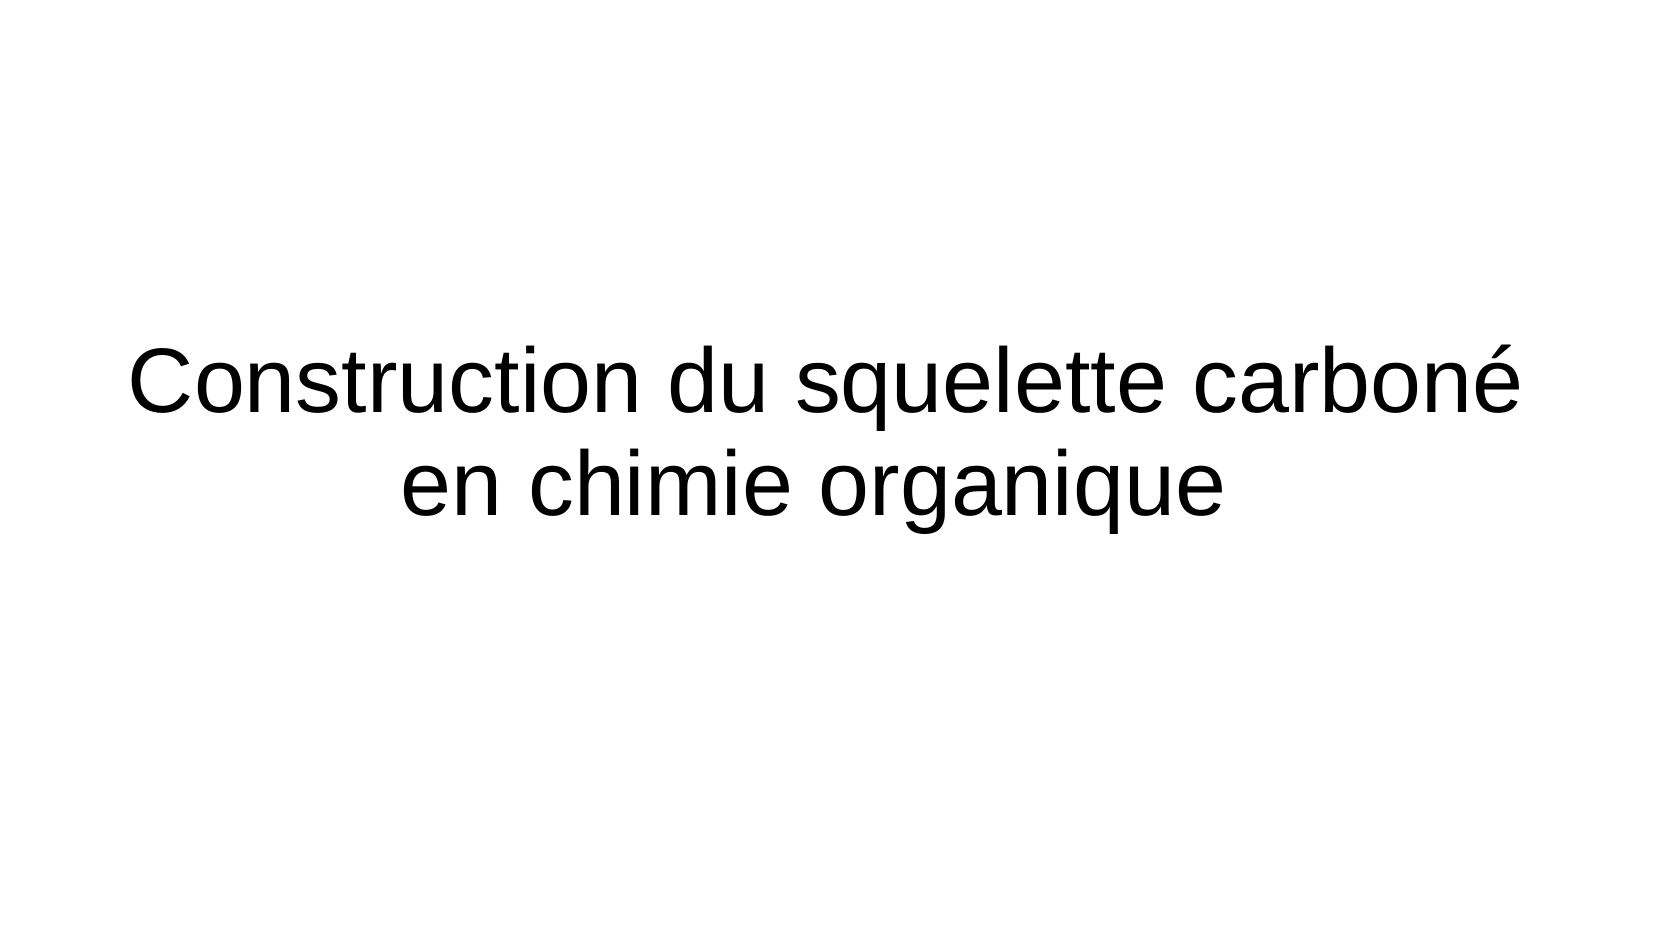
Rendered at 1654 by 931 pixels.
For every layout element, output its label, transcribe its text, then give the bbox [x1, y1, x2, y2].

title Construction du squelette carboné en chimie organique [82, 329, 1571, 535]
